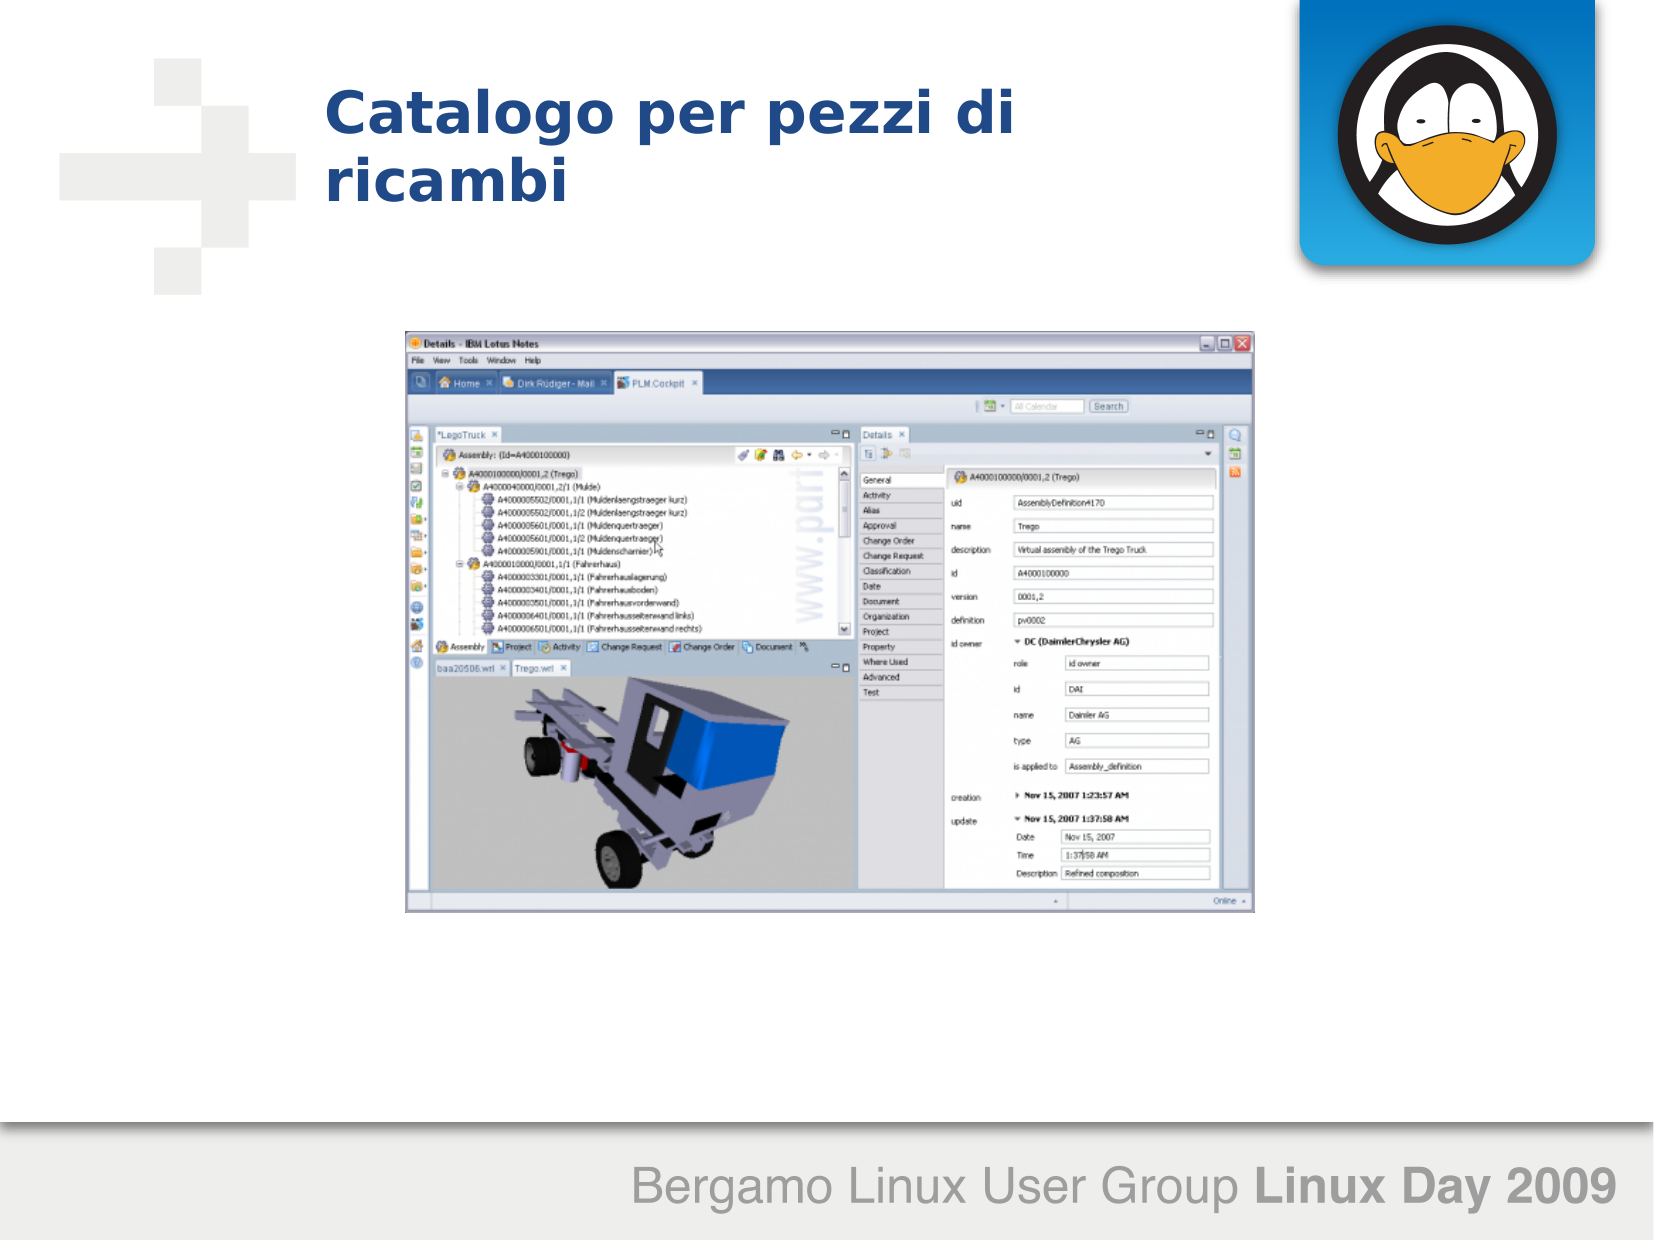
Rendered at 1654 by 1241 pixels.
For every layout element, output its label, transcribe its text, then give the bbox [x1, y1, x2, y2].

title Catalogo per pezzi di ricambi [324, 66, 1247, 229]
picture [0, 0, 1654, 1240]
